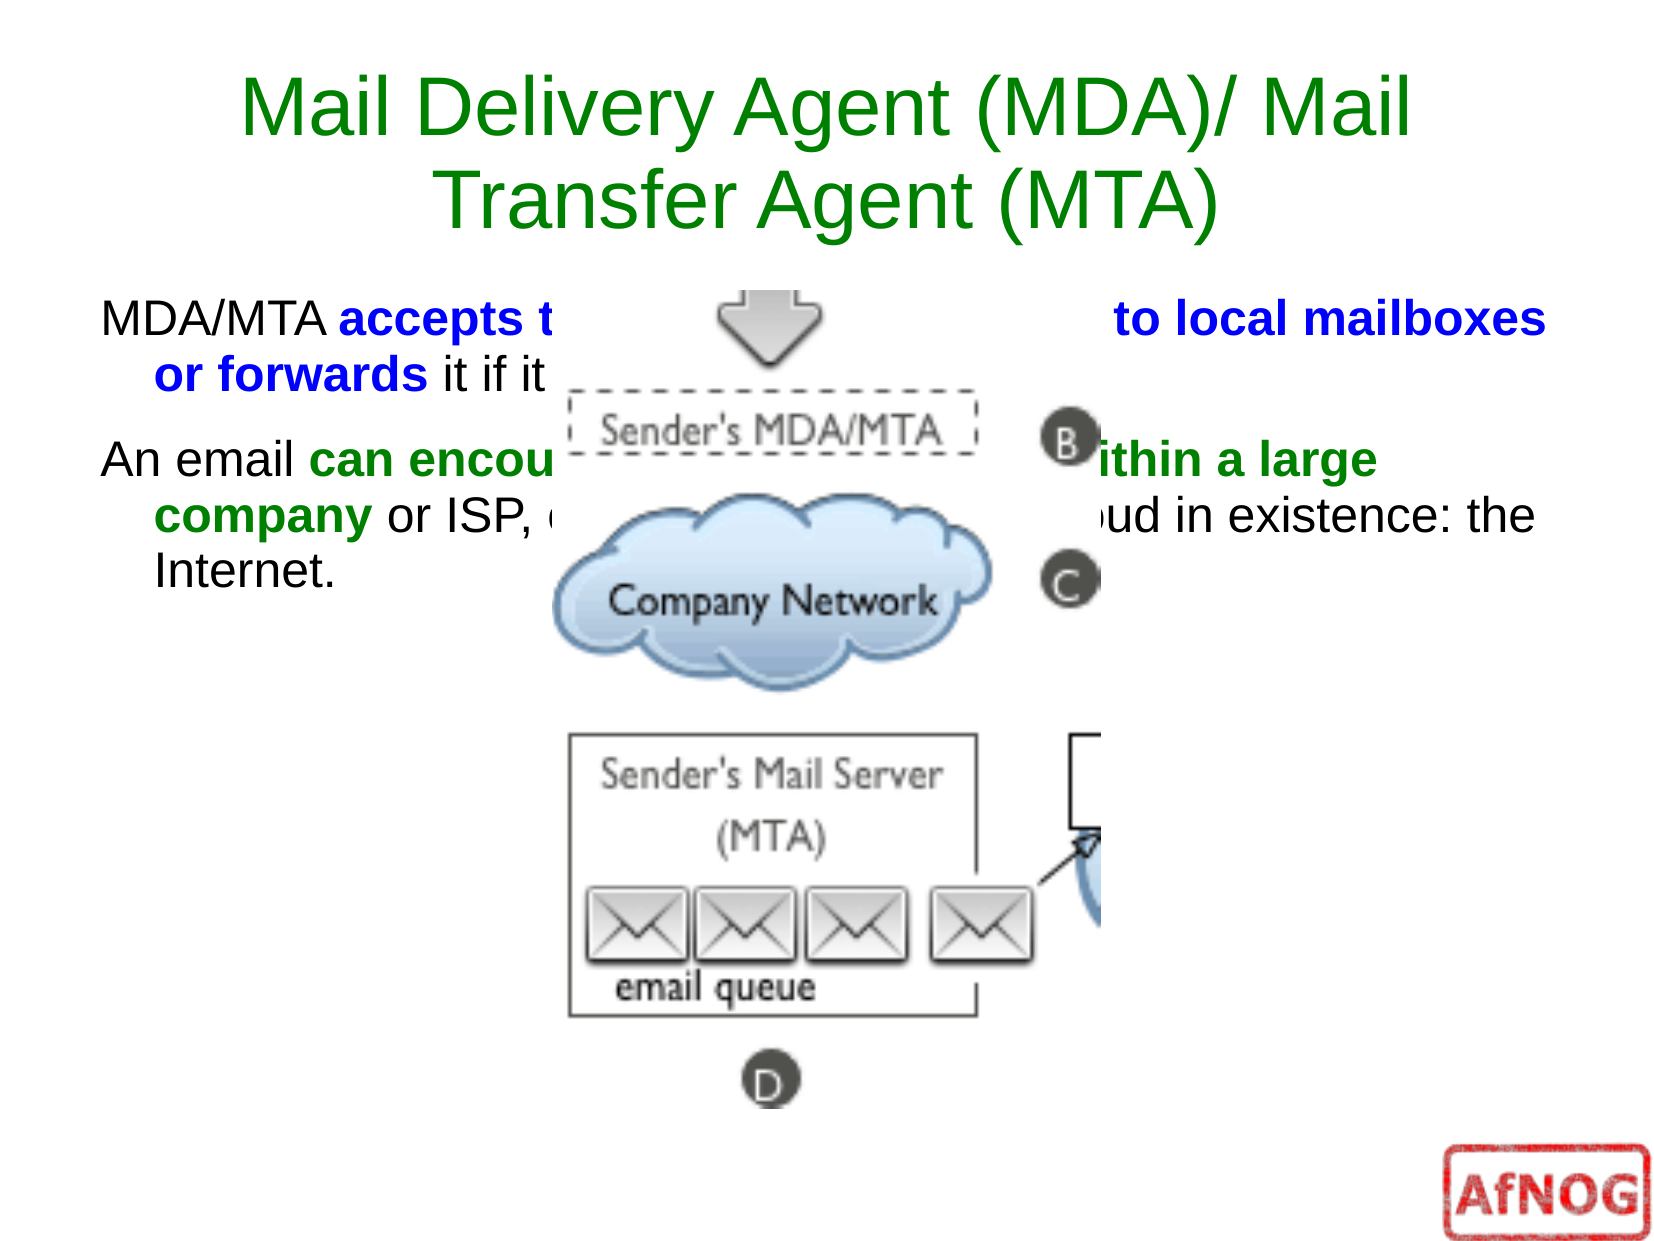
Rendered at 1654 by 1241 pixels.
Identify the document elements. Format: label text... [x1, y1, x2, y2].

picture [171, 290, 1101, 1109]
list MDA/MTA accepts the email, then routes it to local mailboxes or forwards it if it isn't locally addressed An email can encounter a network cloud within a large company or ISP, or the largest network cloud in existence: the Internet. [1101, 290, 1572, 1109]
picture [1441, 1141, 1654, 1241]
title Mail Delivery Agent (MDA)/ Mail Transfer Agent (MTA) [82, 49, 1571, 257]
